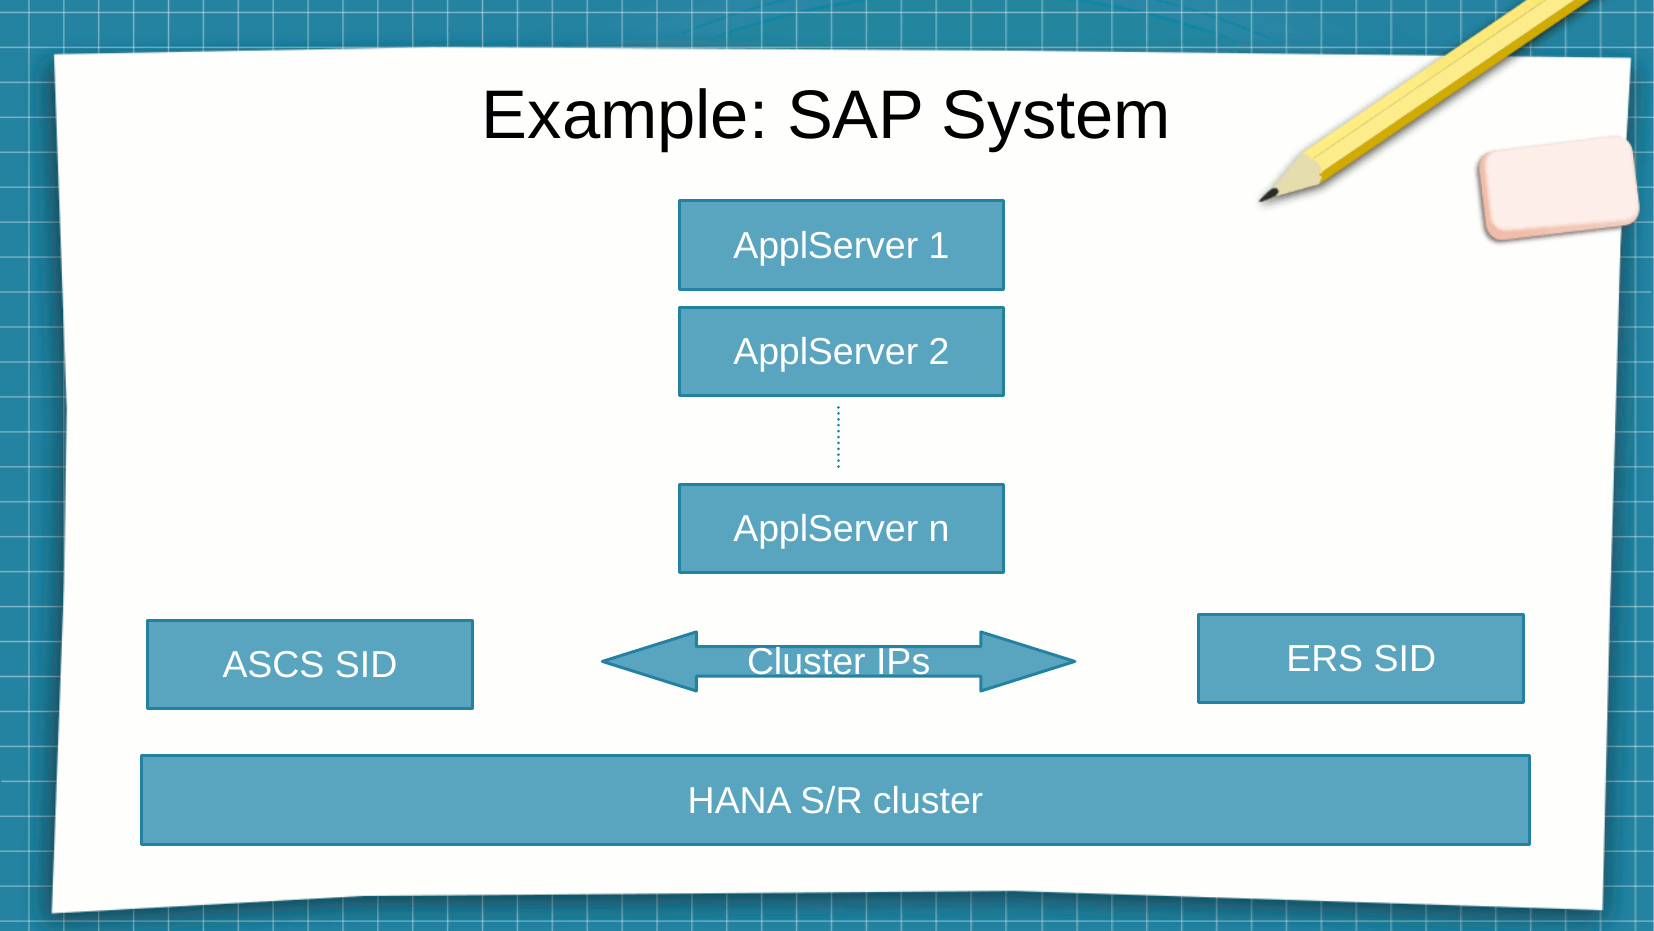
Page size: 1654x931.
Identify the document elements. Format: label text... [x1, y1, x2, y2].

text_box Cluster IPs [602, 631, 1075, 692]
title Example: SAP System [82, 37, 1571, 193]
text_box ASCS SID [147, 620, 473, 709]
text_box ERS SID [1198, 614, 1524, 703]
text_box ApplServer 1 [679, 200, 1004, 290]
text_box HANA S/R cluster [141, 755, 1530, 845]
text_box ApplServer 2 [679, 307, 1004, 396]
text_box ApplServer n [679, 484, 1004, 573]
picture [0, 0, 1654, 931]
